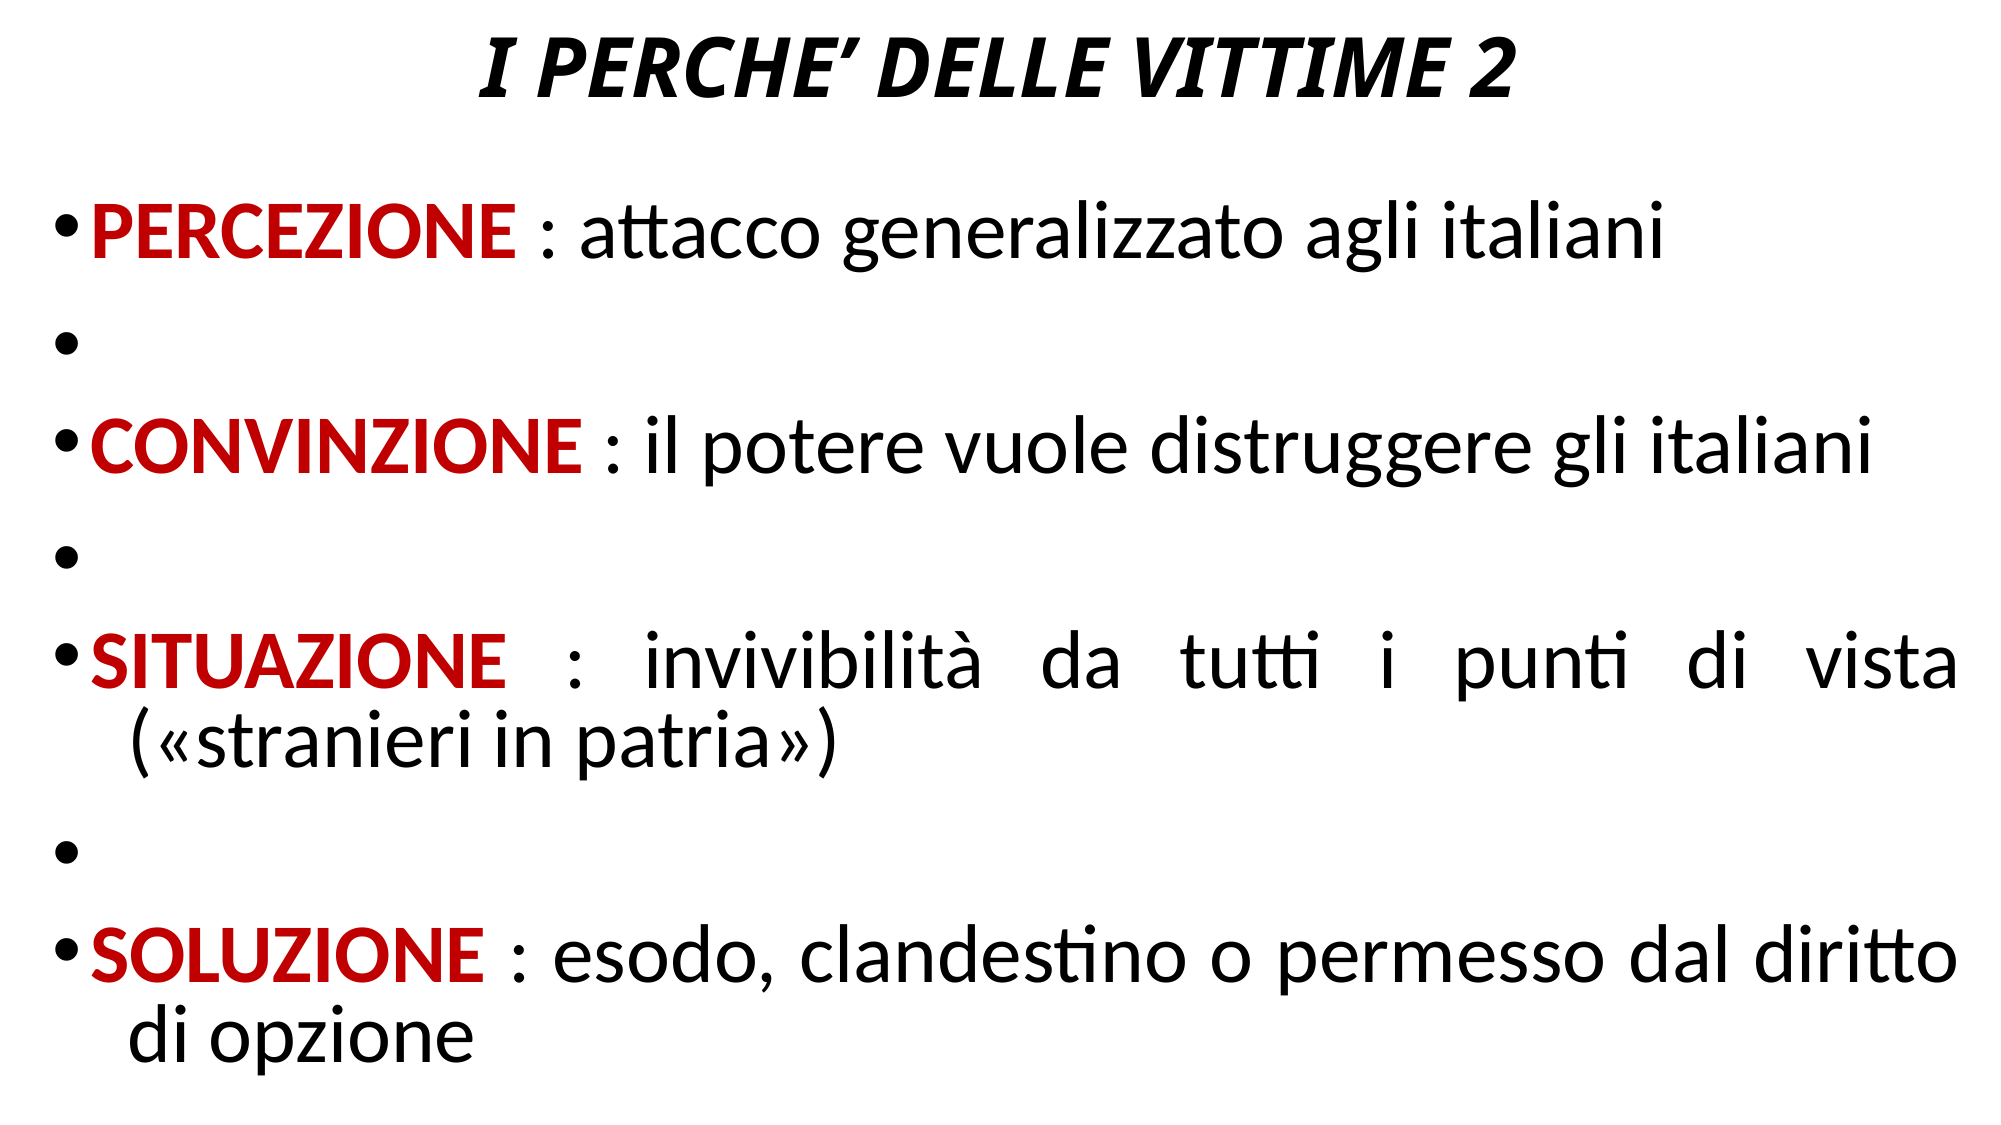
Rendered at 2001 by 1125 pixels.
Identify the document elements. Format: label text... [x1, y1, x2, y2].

title I PERCHE’ DELLE VITTIME 2 [137, 15, 1863, 127]
list PERCEZIONE : attacco generalizzato agli italiani CONVINZIONE : il potere vuole distruggere gli italiani SITUAZIONE : invivibilità da tutti i punti di vista («stranieri in patria») SOLUZIONE : esodo, clandestino o permesso dal diritto di opzione [37, 187, 1977, 1110]
